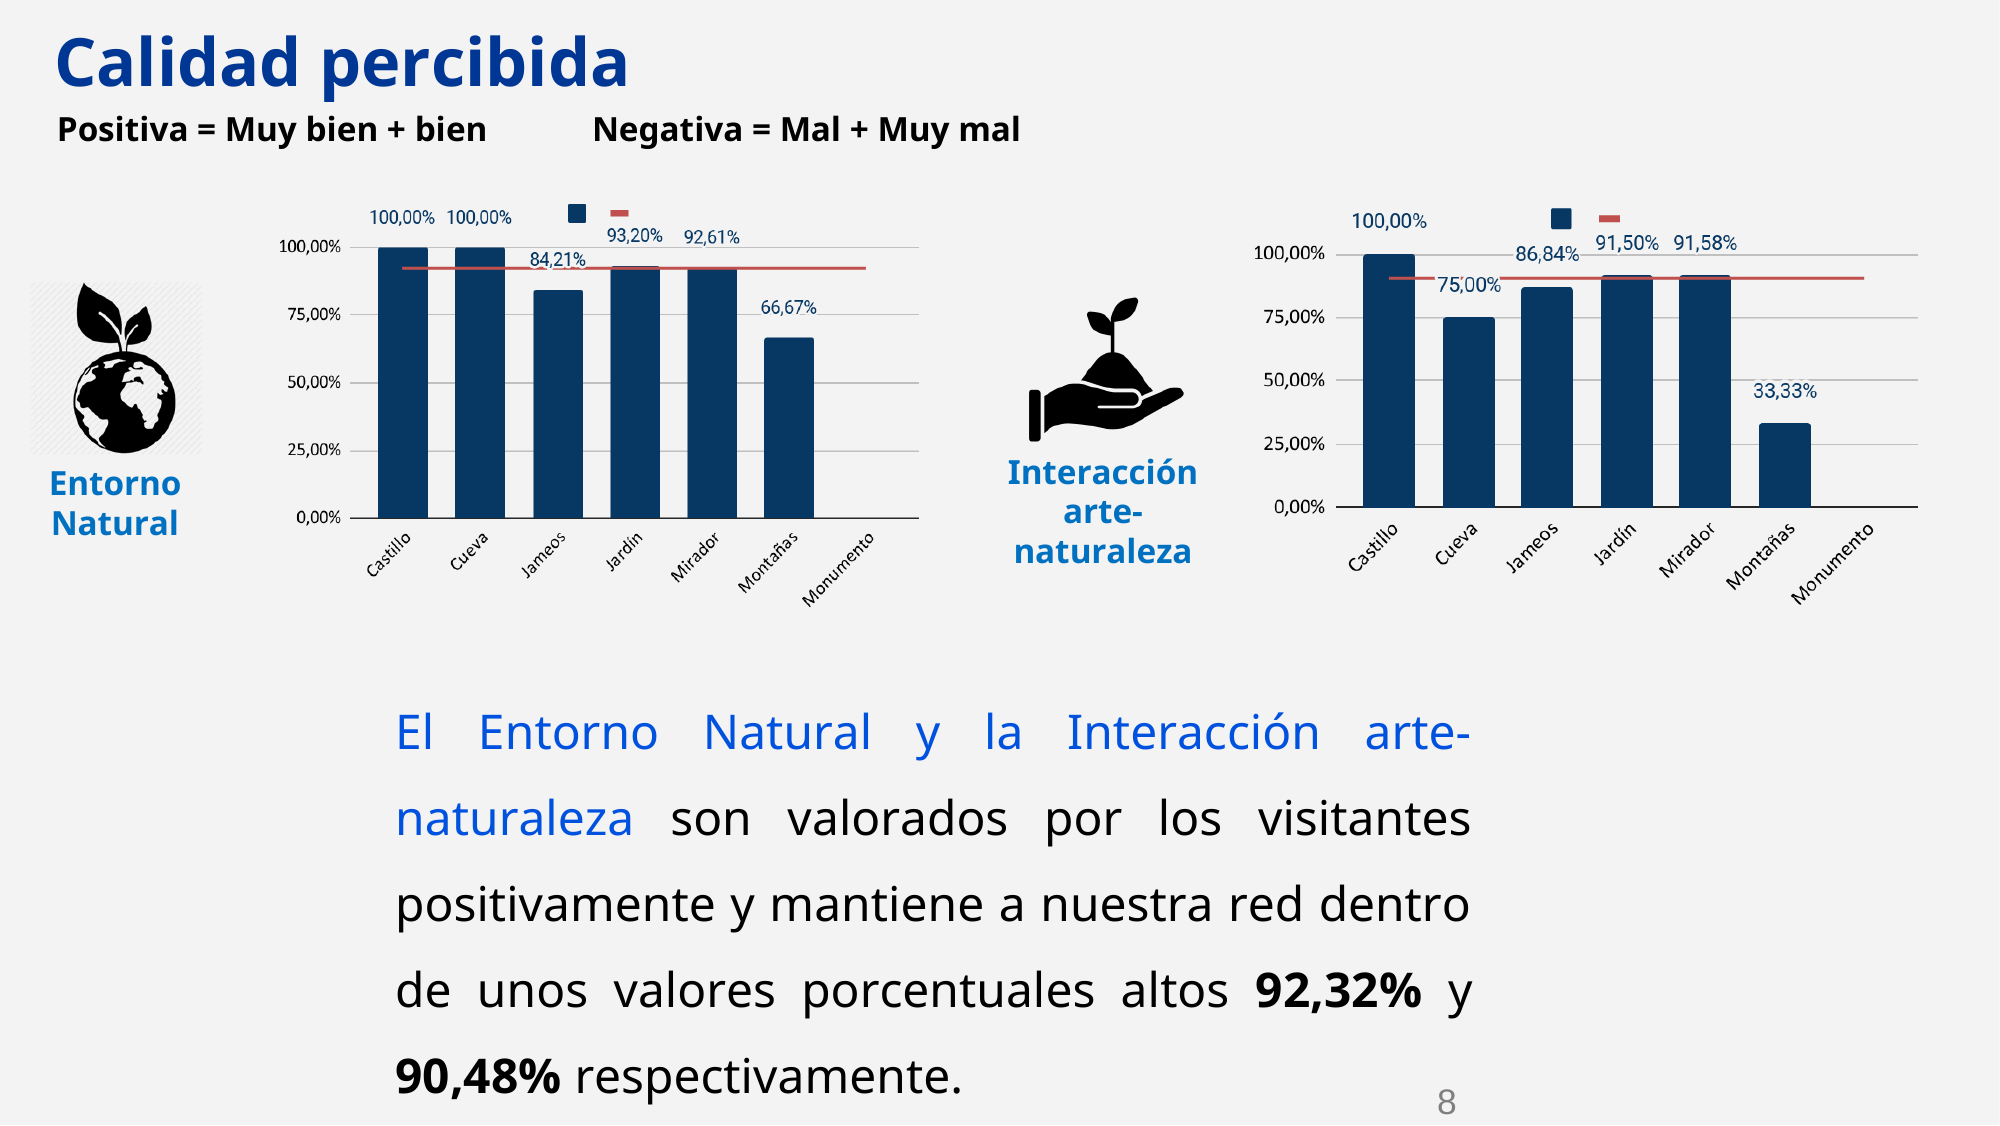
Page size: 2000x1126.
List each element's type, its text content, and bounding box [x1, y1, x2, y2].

text_box Positiva = Muy bien + bien Negativa = Mal + Muy mal [56, 101, 1123, 157]
picture [29, 281, 203, 455]
text_box Calidad percibida [54, 0, 1126, 120]
text_box Interacción arte-naturaleza [963, 443, 1231, 540]
text_box El Entorno Natural y la Interacción arte-naturaleza son valorados por los visitantes positivamente y mantiene a nuestra red dentro de unos valores porcentuales altos 92,32% y 90,48% respectivamente. [367, 644, 1539, 1050]
picture [1011, 274, 1201, 464]
picture [257, 181, 939, 627]
picture [1231, 186, 1939, 624]
text_box <número> [1419, 1069, 1886, 1126]
text_box Entorno Natural [0, 454, 233, 551]
